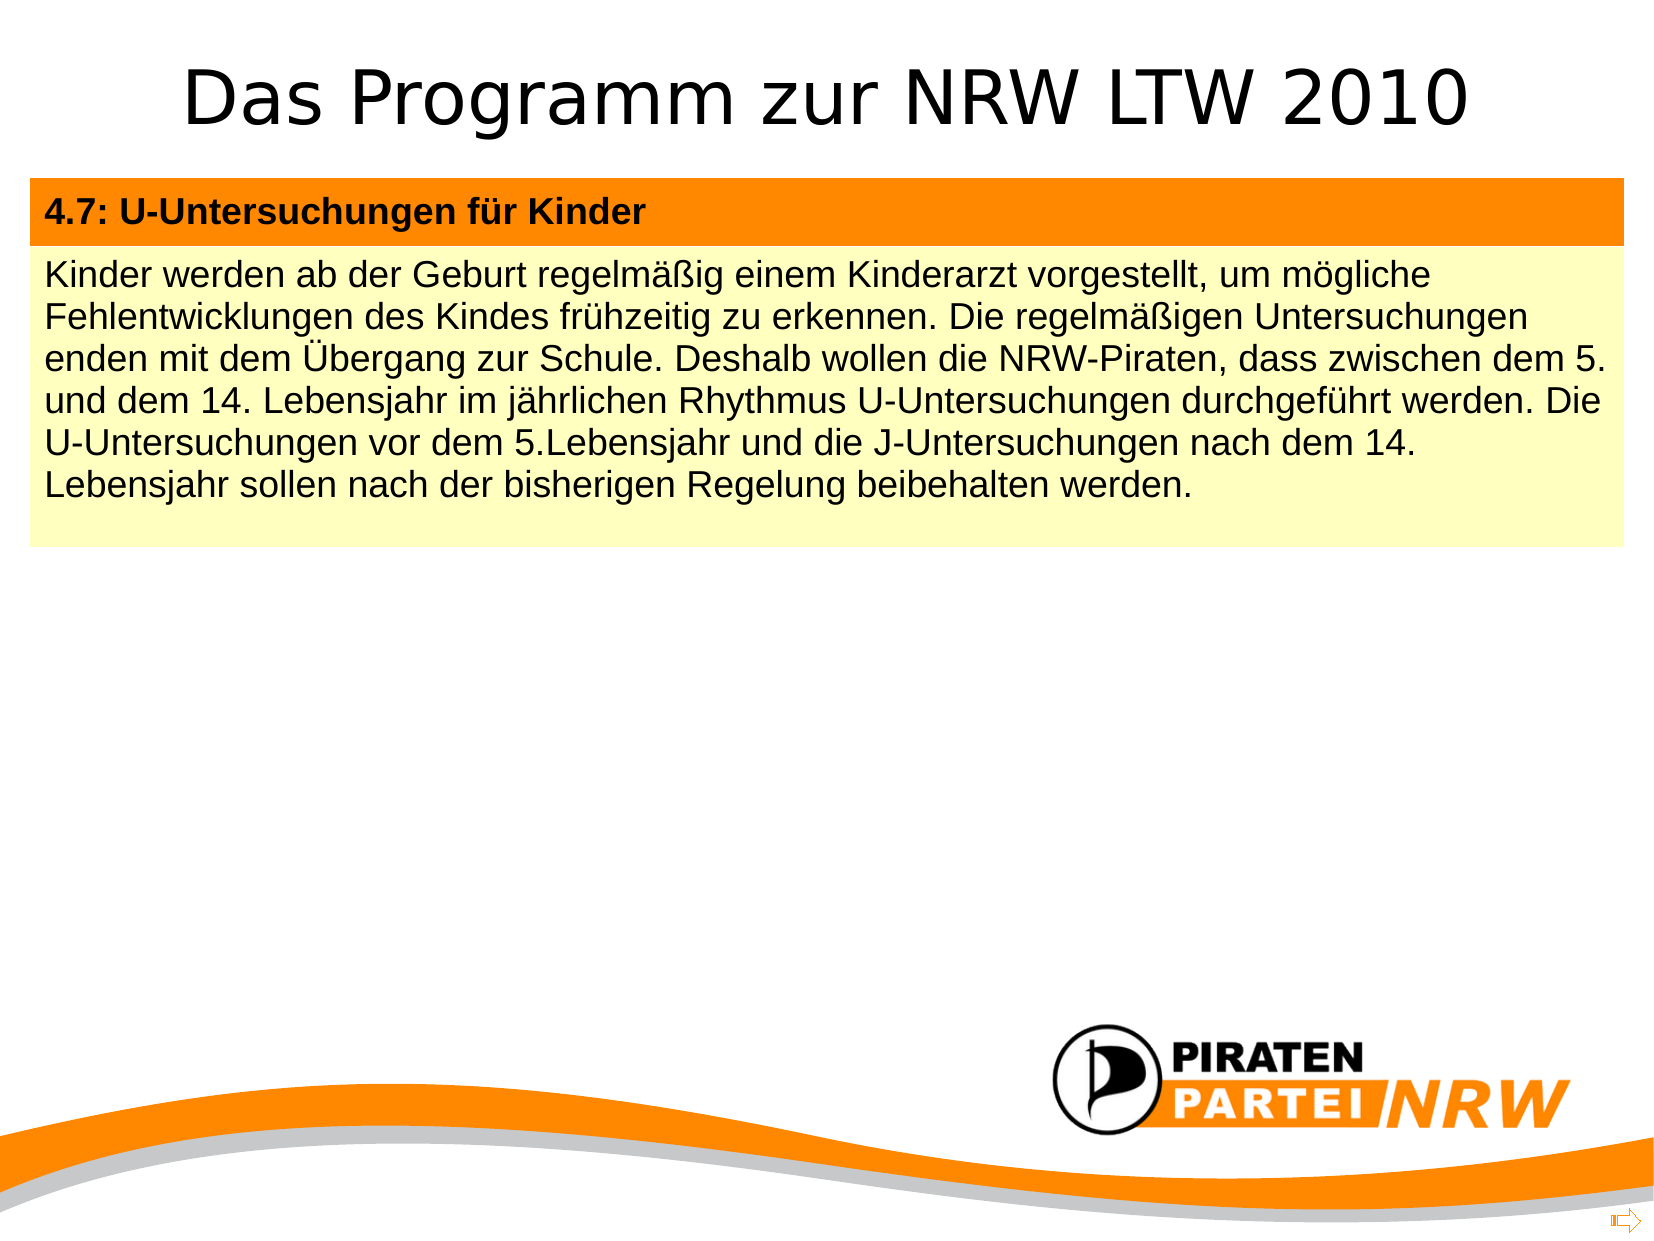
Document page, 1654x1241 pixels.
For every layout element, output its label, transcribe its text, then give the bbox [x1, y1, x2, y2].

table_cell Kinder werden ab der Geburt regelmäßig einem Kinderarzt vorgestellt, um mögliche Fehlentwicklungen des Kindes frühzeitig zu erkennen. Die regelmäßigen Untersuchungen enden mit dem Übergang zur Schule. Deshalb wollen die NRW-Piraten, dass zwischen dem 5. und dem 14. Lebensjahr im jährlichen Rhythmus U-Untersuchungen durchgeführt werden. Die U-Untersuchungen vor dem 5.Lebensjahr und die J-Untersuchungen nach dem 14. Lebensjahr sollen nach der bisherigen Regelung beibehalten werden. [30, 247, 1624, 547]
picture [1045, 1021, 1579, 1140]
title Das Programm zur NRW LTW 2010 [82, 54, 1571, 143]
table_header 4.7: ﻿U-Untersuchungen für Kinder [30, 178, 1624, 246]
